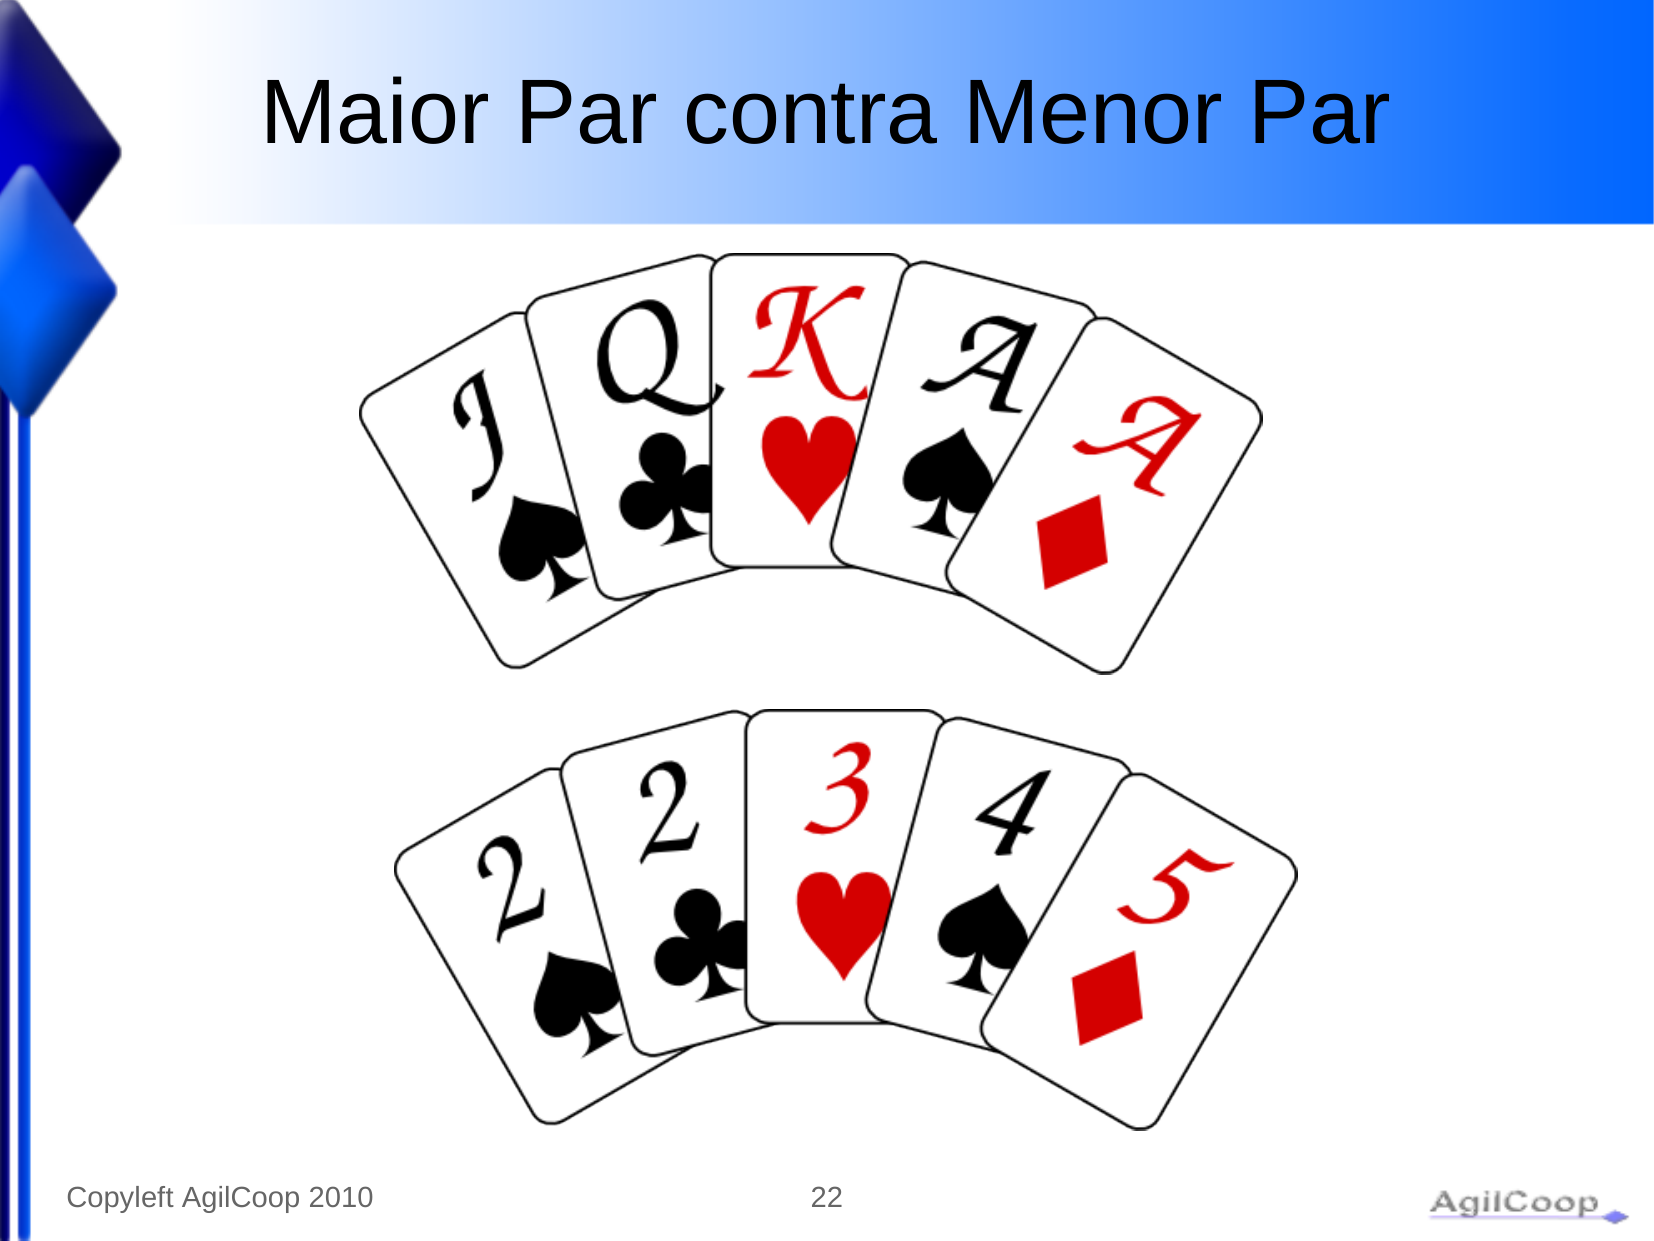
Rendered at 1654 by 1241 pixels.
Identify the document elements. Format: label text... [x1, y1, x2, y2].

picture [0, 0, 1654, 1241]
title Maior Par contra Menor Par [82, 8, 1571, 216]
